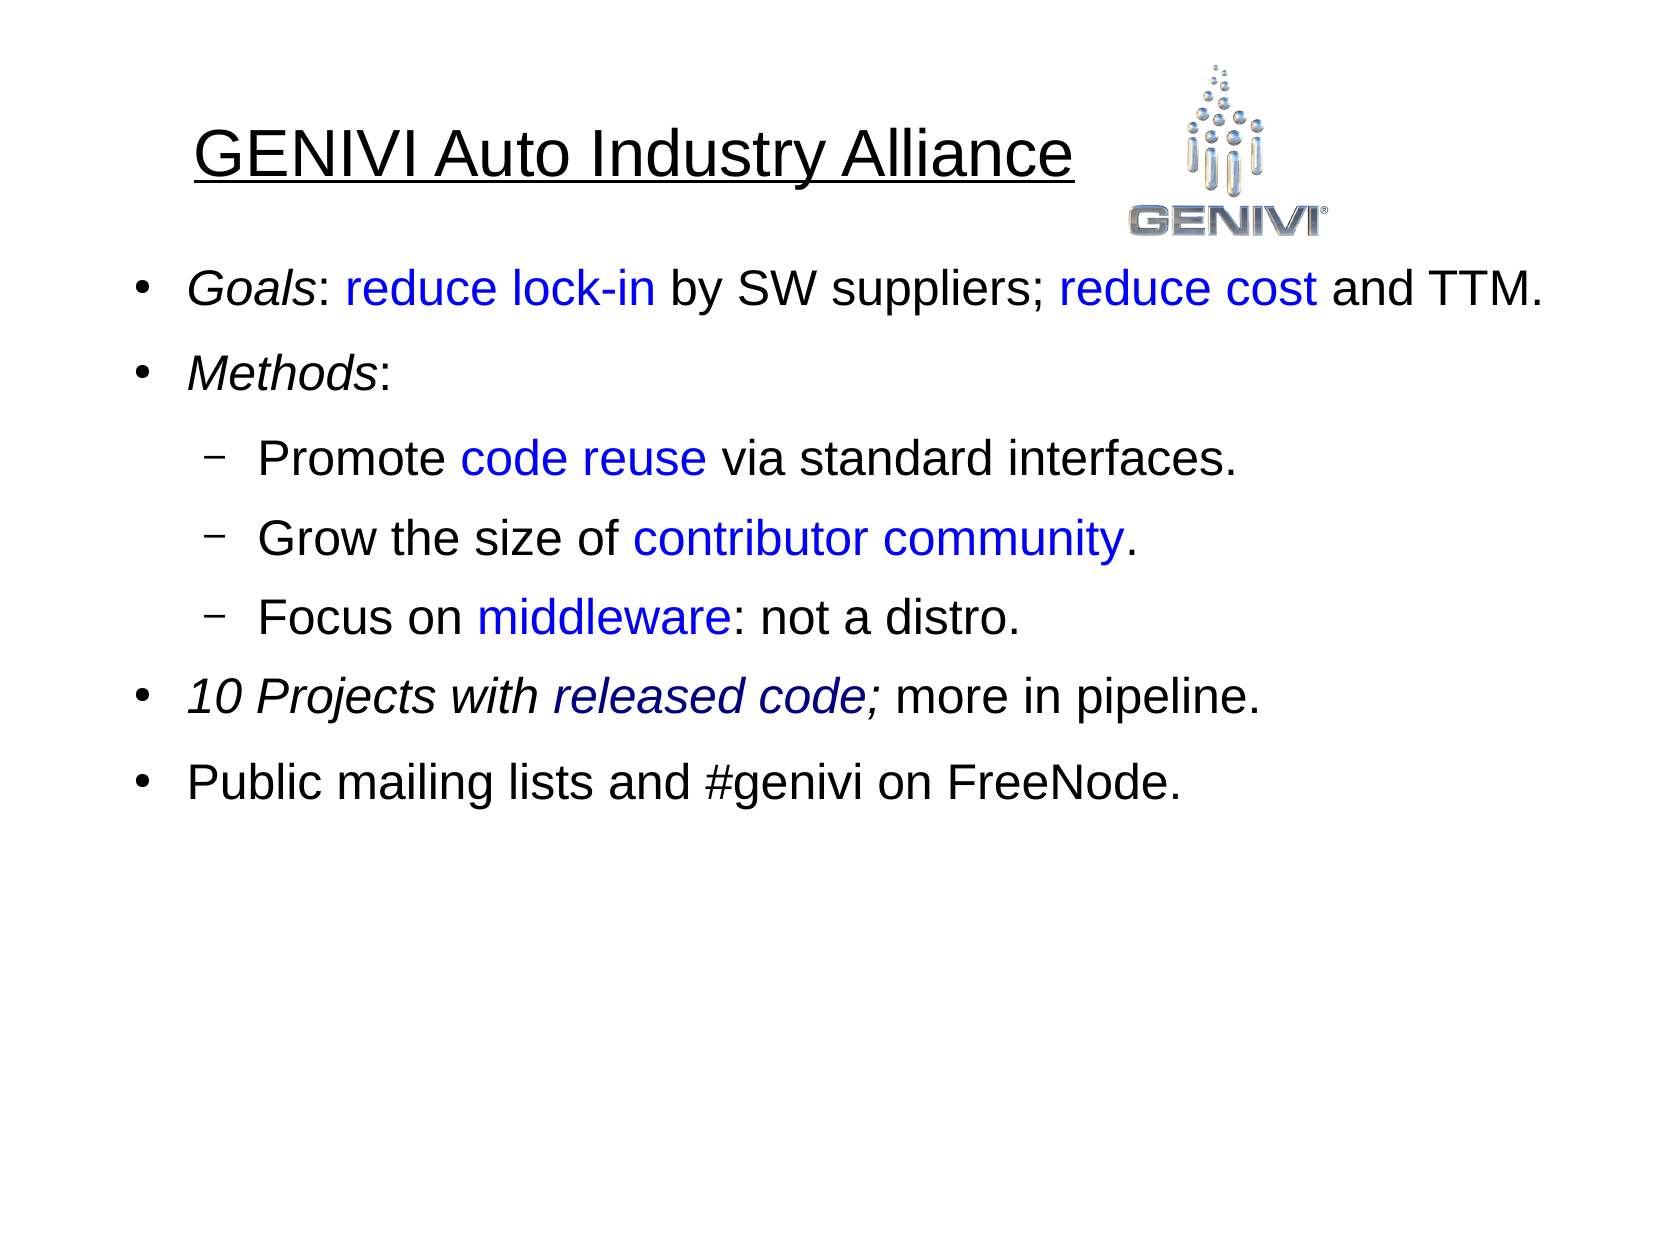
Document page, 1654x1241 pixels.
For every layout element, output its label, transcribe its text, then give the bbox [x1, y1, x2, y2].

picture [1123, 59, 1330, 241]
title GENIVI Auto Industry Alliance [82, 49, 1571, 257]
list Goals: reduce lock-in by SW suppliers; reduce cost and TTM. Methods: Promote code reuse via standard interfaces. Grow the size of contributor community. Focus on middleware: not a distro. 10 Projects with released code; more in pipeline. Public mailing lists and #genivi on FreeNode. [115, 260, 1571, 1081]
